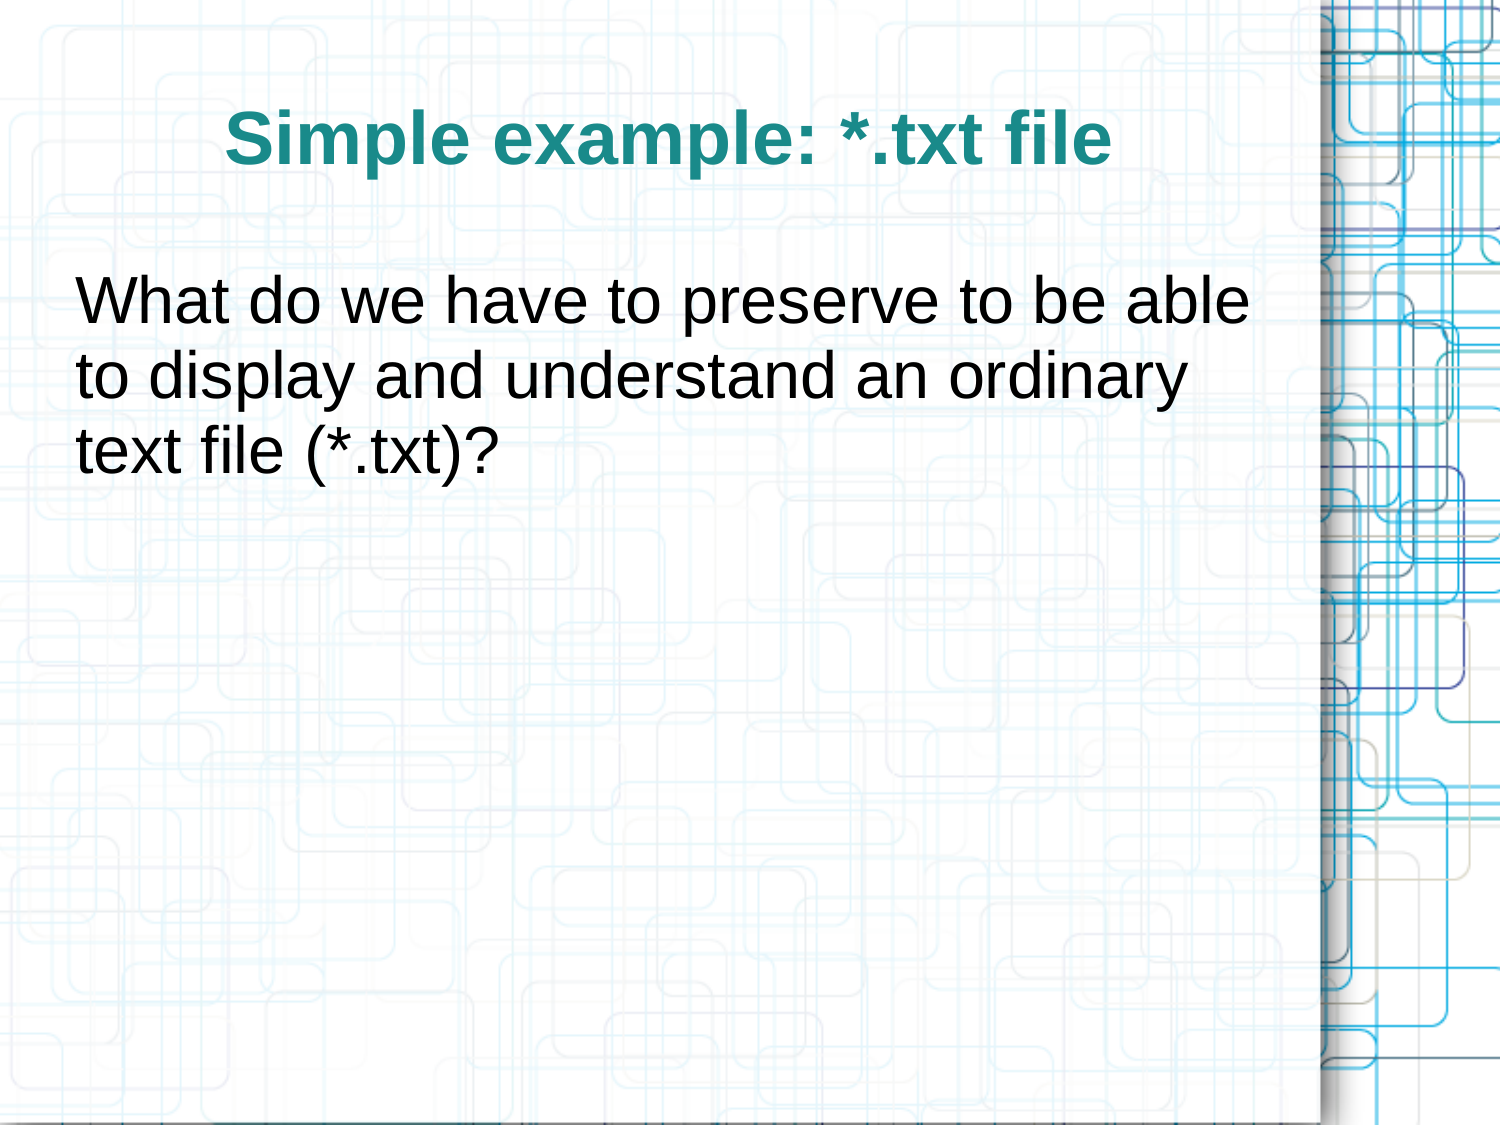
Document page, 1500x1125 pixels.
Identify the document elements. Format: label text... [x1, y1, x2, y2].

list What do we have to preserve to be able to display and understand an ordinary text file (*.txt)? [75, 263, 1286, 1006]
picture [0, 0, 1500, 1125]
title Simple example: *.txt file [53, 44, 1286, 233]
